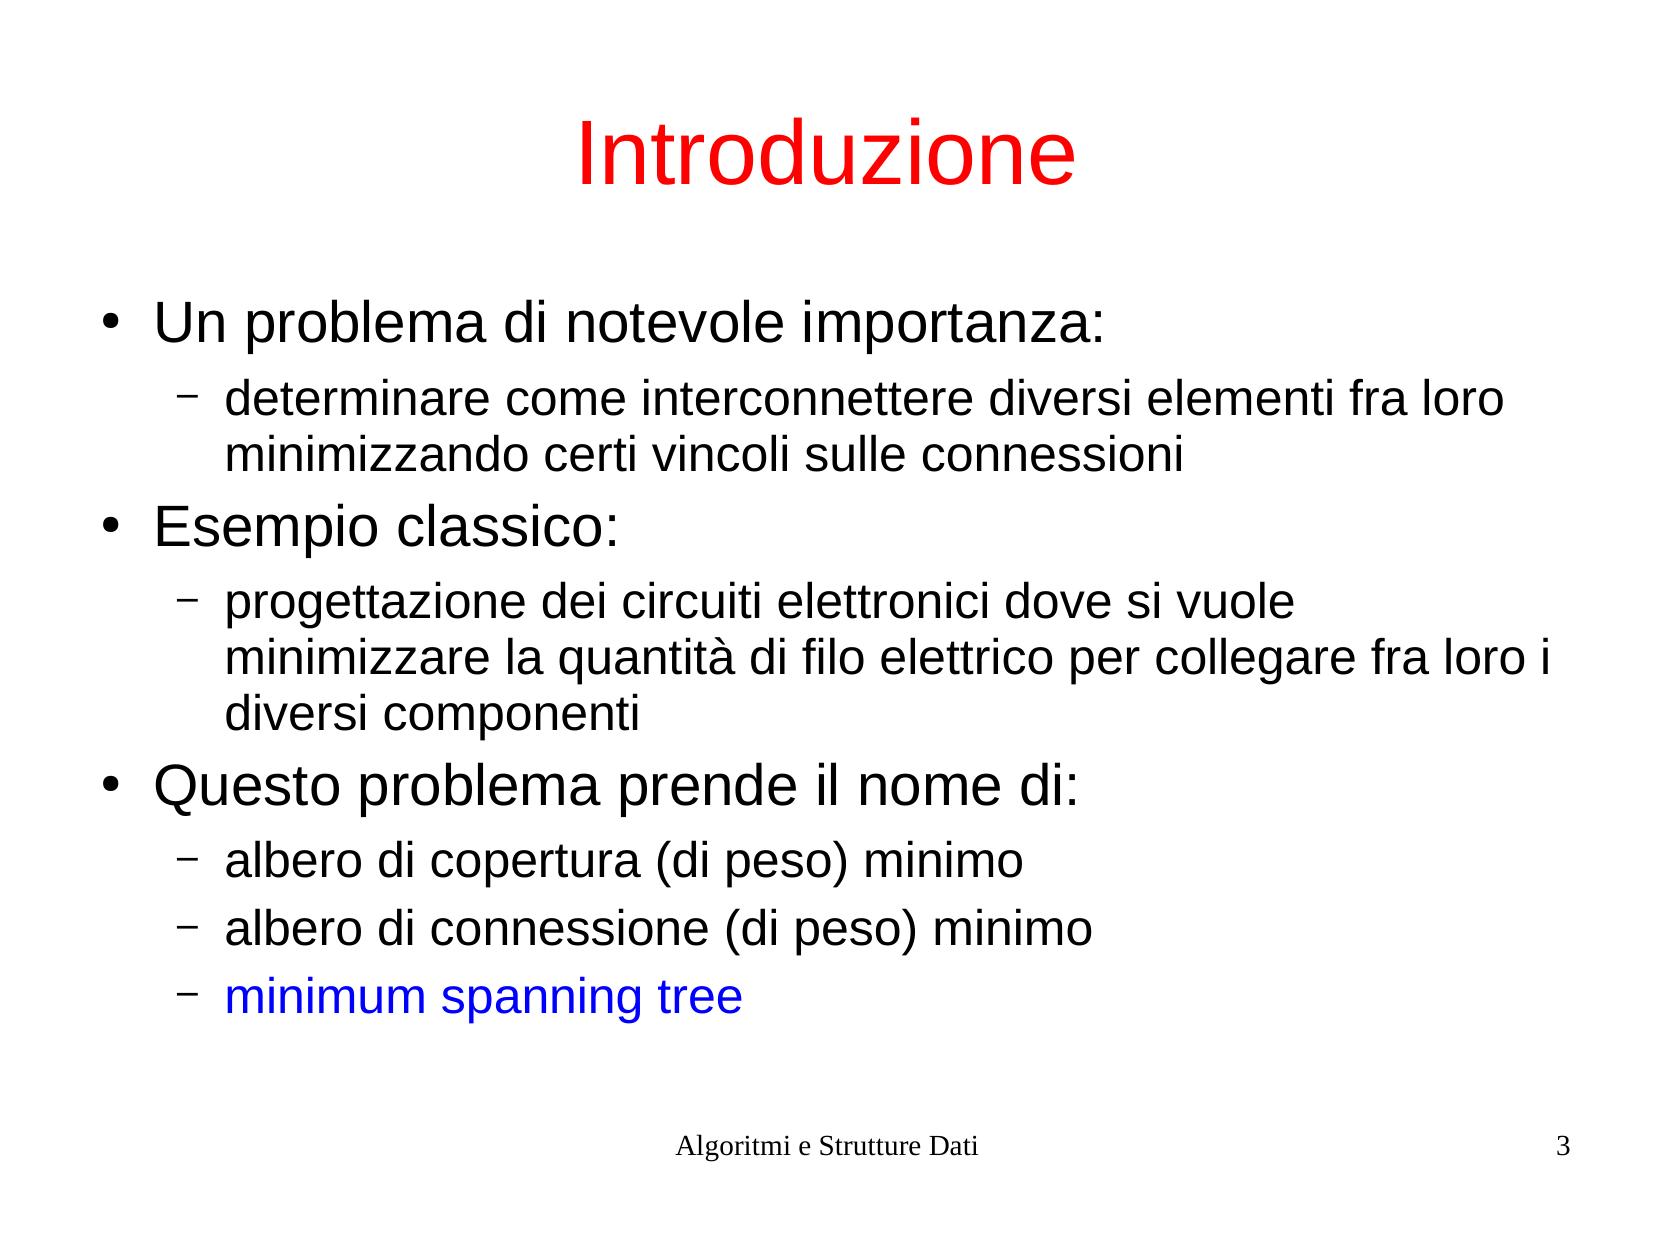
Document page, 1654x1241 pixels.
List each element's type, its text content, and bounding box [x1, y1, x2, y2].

list Un problema di notevole importanza: determinare come interconnettere diversi elementi fra loro minimizzando certi vincoli sulle connessioni Esempio classico: progettazione dei circuiti elettronici dove si vuole minimizzare la quantità di filo elettrico per collegare fra loro i diversi componenti Questo problema prende il nome di: albero di copertura (di peso) minimo albero di connessione (di peso) minimo minimum spanning tree [82, 290, 1571, 1109]
title Introduzione [82, 49, 1571, 257]
